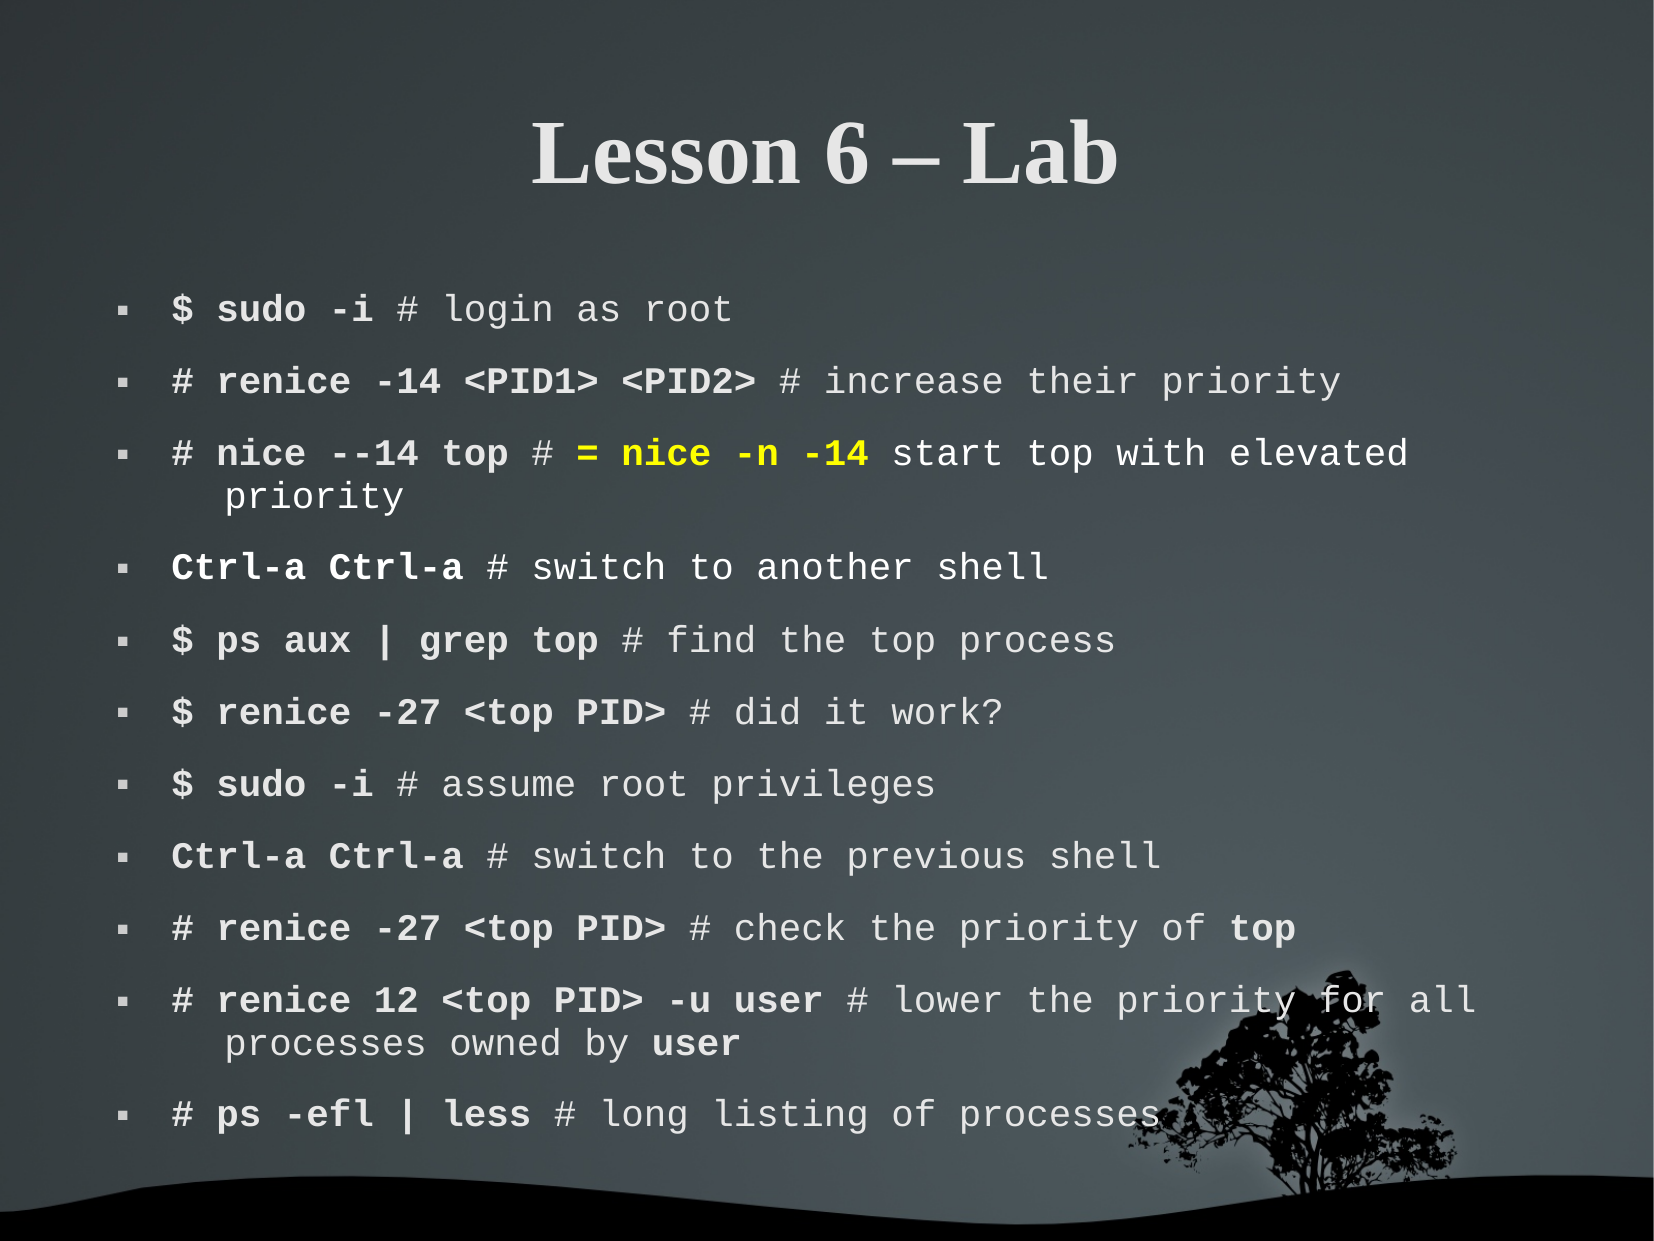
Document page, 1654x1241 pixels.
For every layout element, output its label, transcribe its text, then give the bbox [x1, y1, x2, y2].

list $ sudo -i # login as root # renice -14 <PID1> <PID2> # increase their priority # nice --14 top # = nice -n -14 start top with elevated priority Ctrl-a Ctrl-a # switch to another shell $ ps aux | grep top # find the top process $ renice -27 <top PID> # did it work? $ sudo -i # assume root privileges Ctrl-a Ctrl-a # switch to the previous shell # renice -27 <top PID> # check the priority of top # renice 12 <top PID> -u user # lower the priority for all processes owned by user # ps -efl | less # long listing of processes [82, 290, 1571, 1109]
title Lesson 6 – Lab [82, 49, 1571, 257]
picture [0, 0, 1654, 1241]
